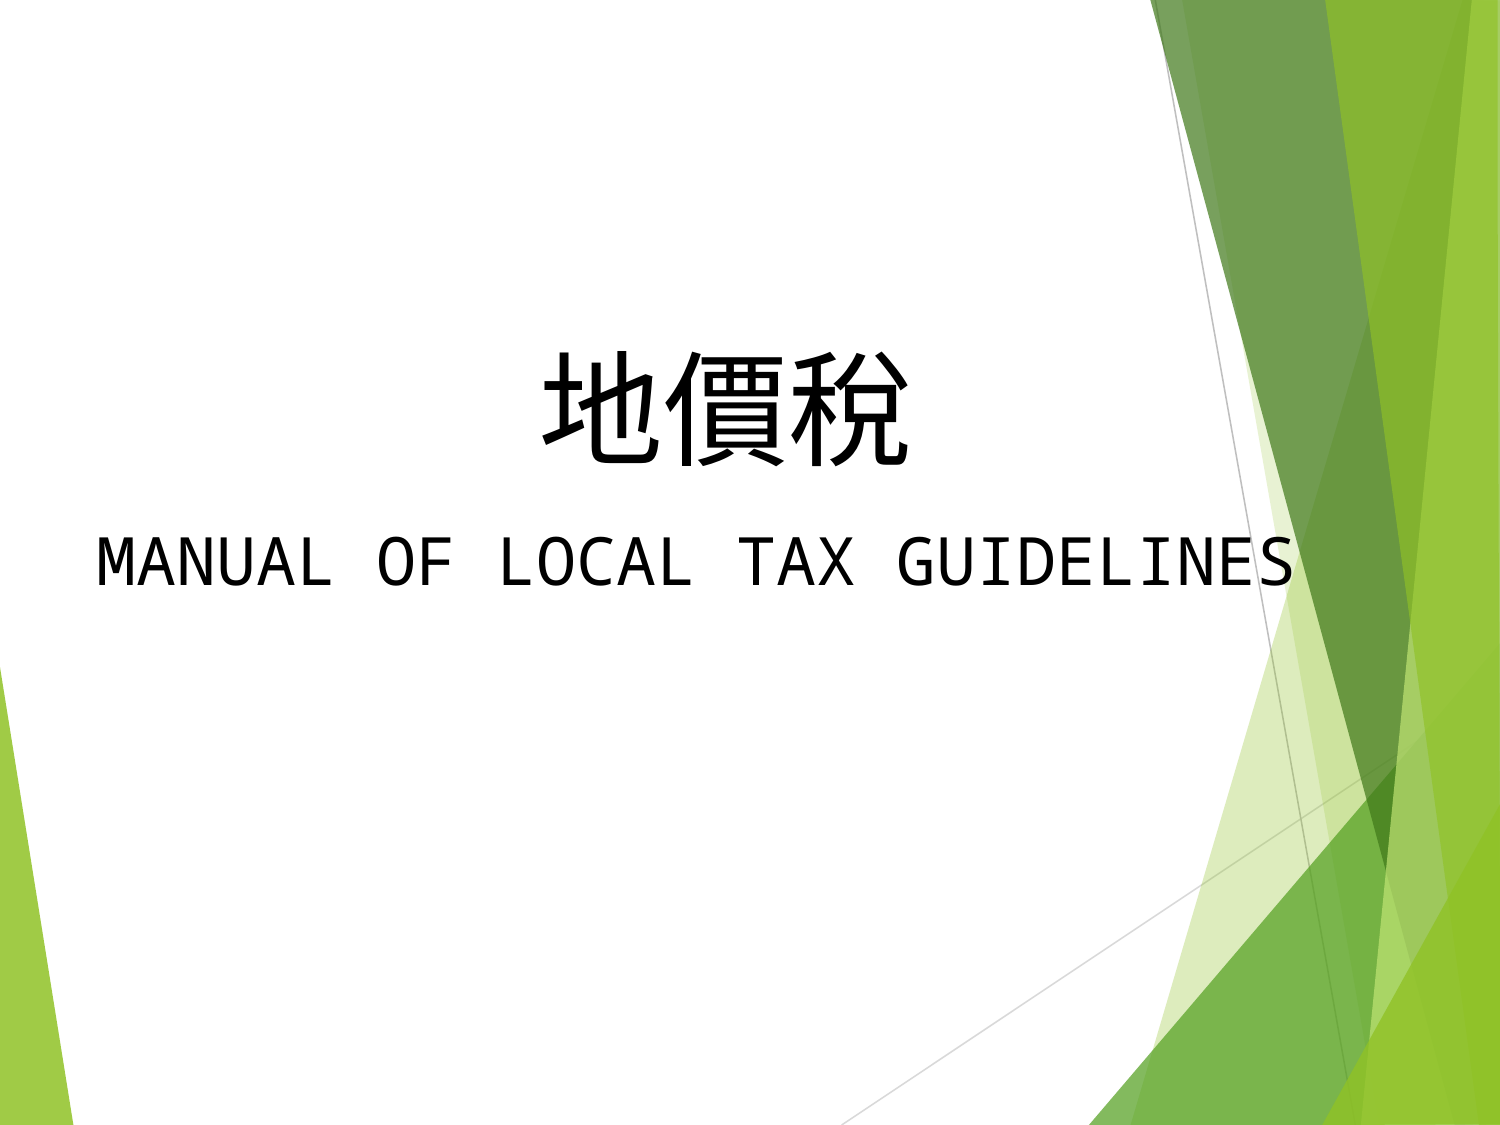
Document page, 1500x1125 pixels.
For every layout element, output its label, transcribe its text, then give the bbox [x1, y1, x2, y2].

text_box [137, 467, 1362, 888]
text_box 地價稅 Manual of local tax guidelines [50, 324, 1344, 806]
